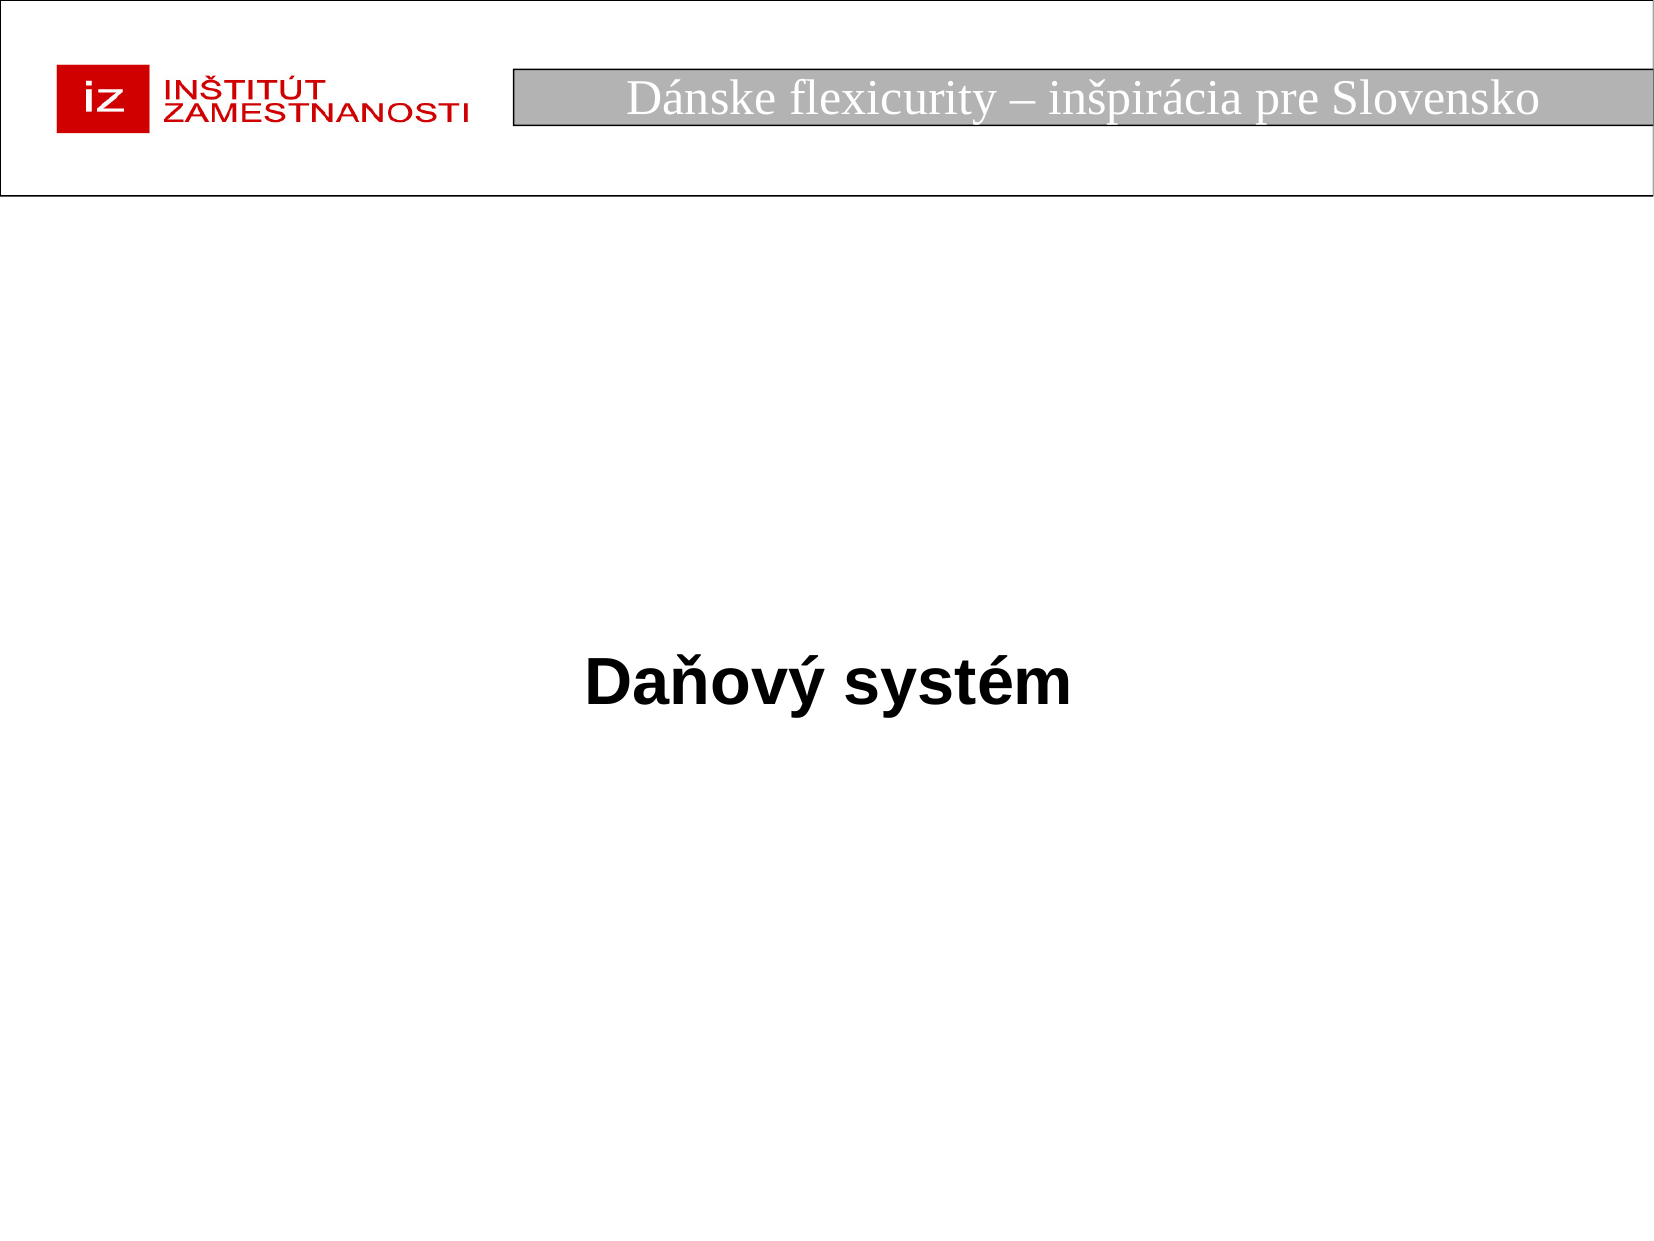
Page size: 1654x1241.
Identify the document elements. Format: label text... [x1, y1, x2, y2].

text_box Dánske flexicurity – inšpirácia pre Slovensko [513, 69, 1654, 126]
text_box [0, 0, 1654, 196]
picture [5, 5, 518, 190]
list Daňový systém [123, 346, 1536, 1214]
